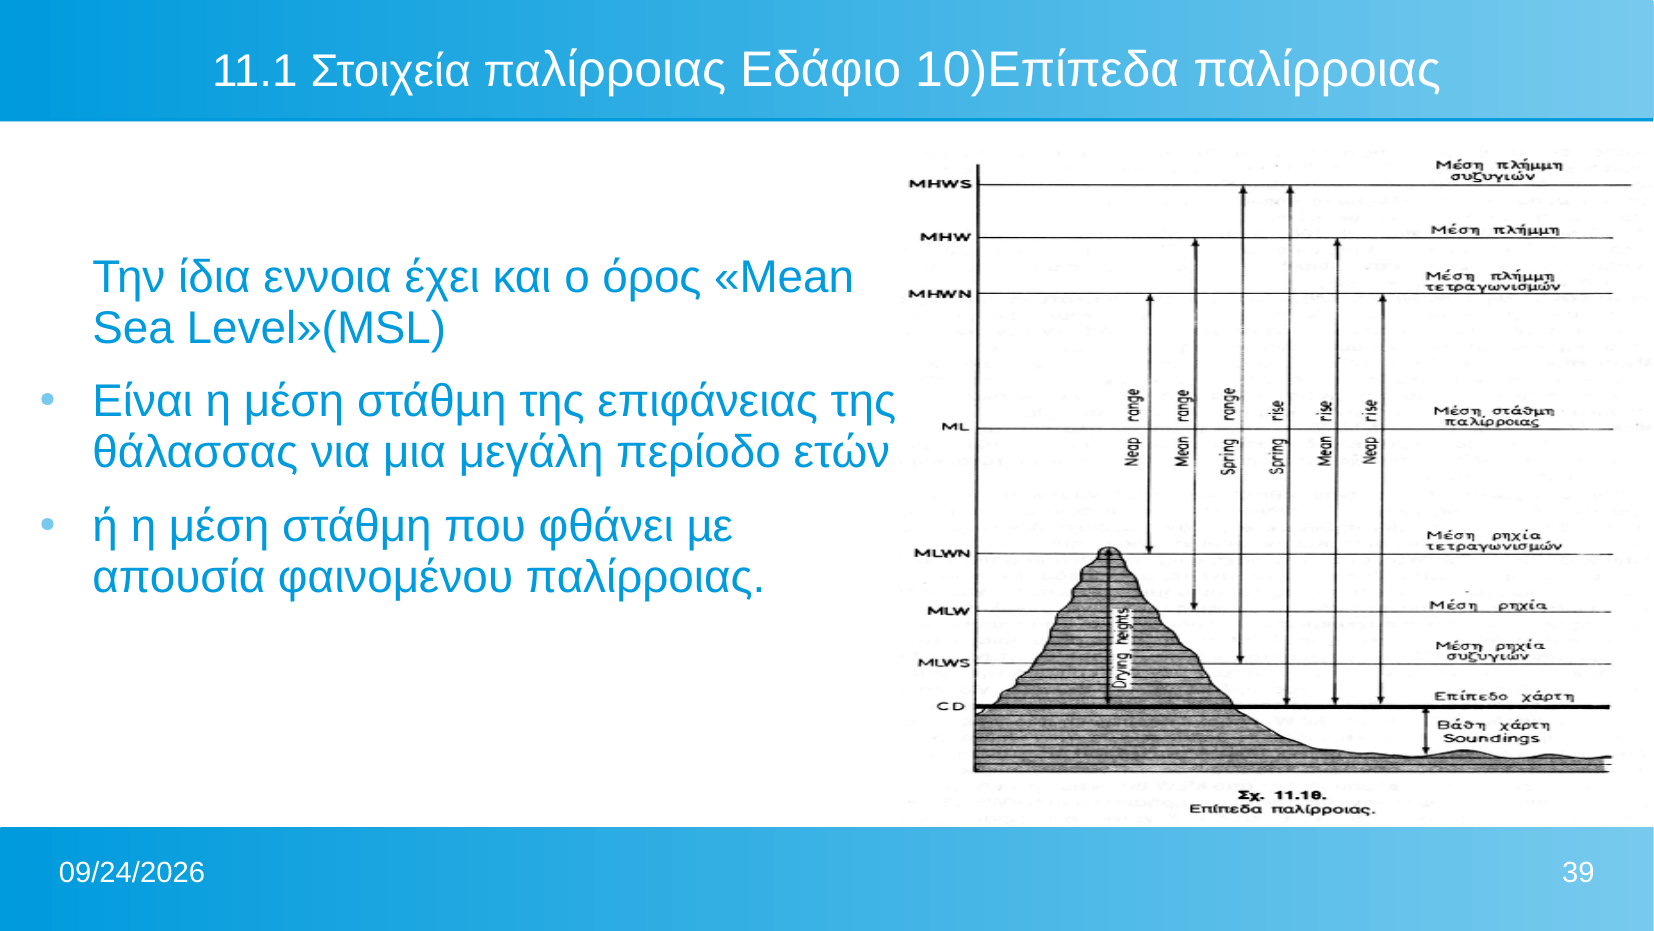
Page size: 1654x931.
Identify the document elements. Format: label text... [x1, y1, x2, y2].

title 11.1 Στοιχεία παλίρροιας Εδάφιο 10)Επίπεδα παλίρροιας [59, 29, 1595, 108]
list Την ίδια εννοια έχει και ο όρος «Μean Sea Level»(MSL) Είναι η μέση στάθµη της επιφάνειας της θάλασσας νια μια μεγάλη περίοδο ετών ή η μέση στάθμη που φθάνει µε απουσία φαινομένου παλίρροιας. [21, 177, 900, 768]
picture [900, 149, 1651, 826]
